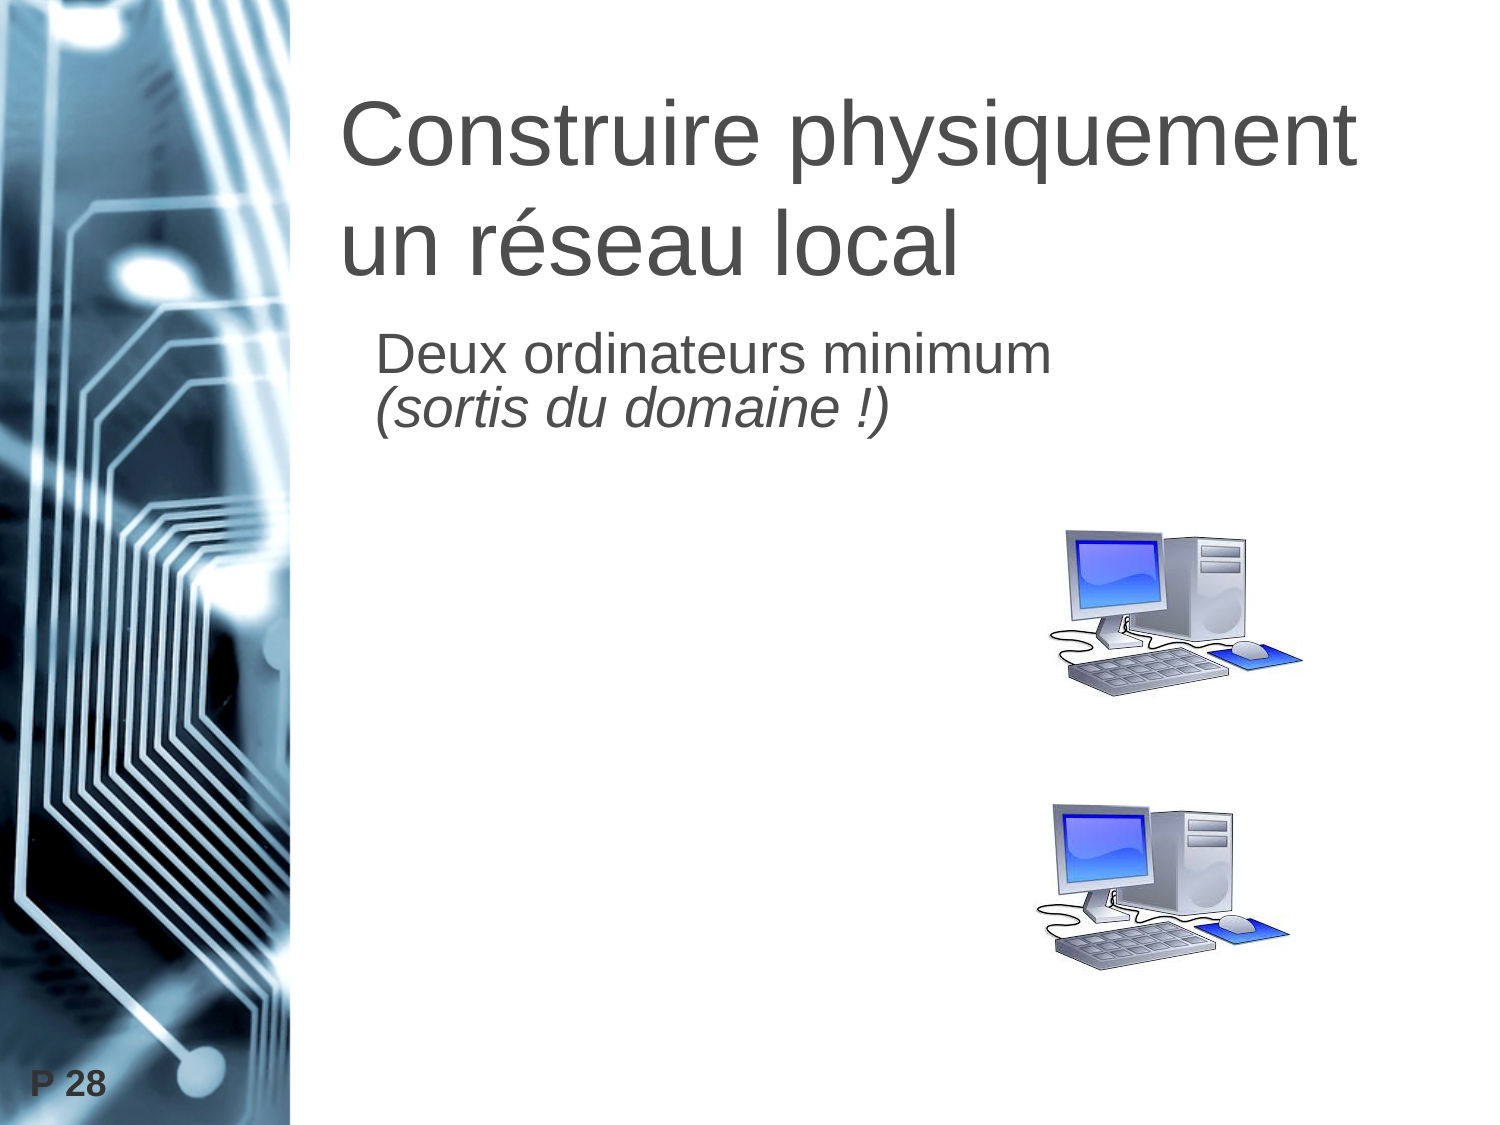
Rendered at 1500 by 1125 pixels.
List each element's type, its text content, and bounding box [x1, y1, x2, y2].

picture [0, 0, 1500, 1125]
text_box Deux ordinateurs minimum (sortis du domaine !) [325, 276, 1425, 448]
title Construire physiquement un réseau local [324, 125, 1463, 243]
